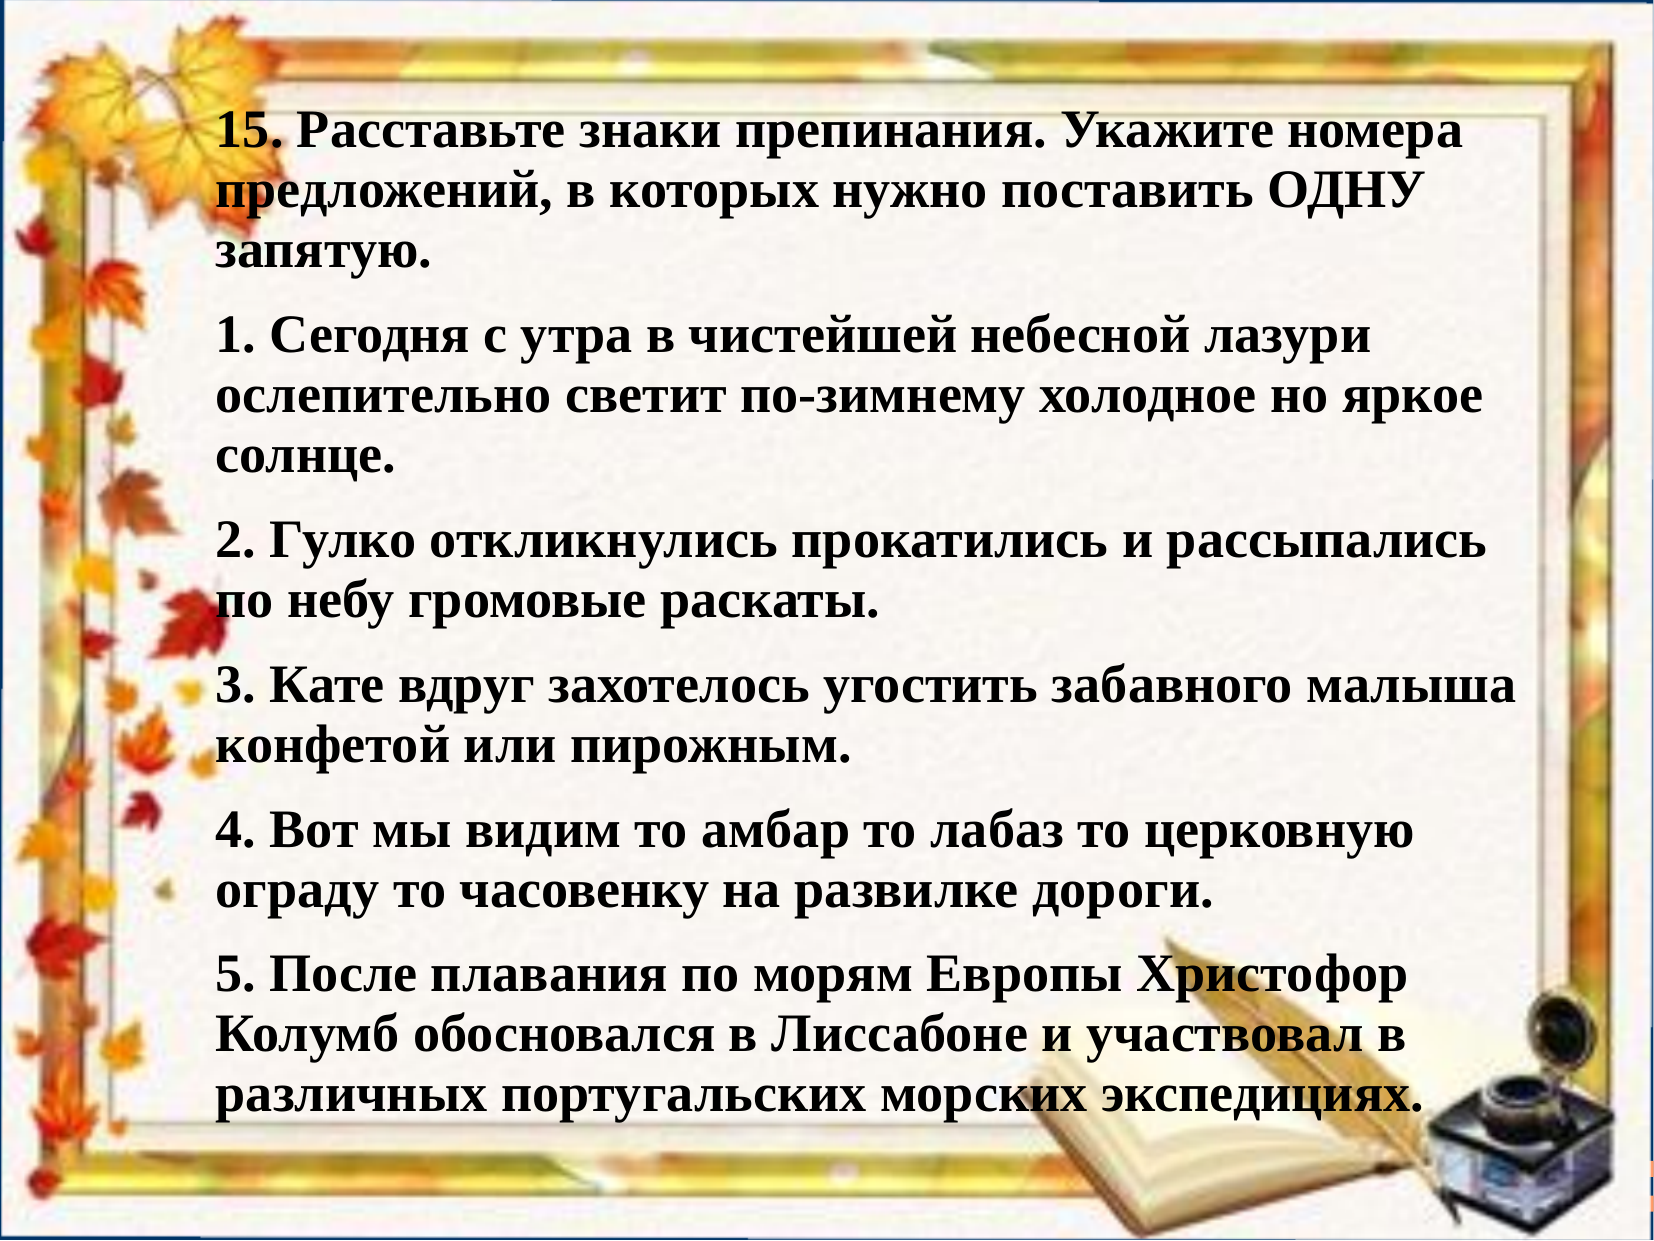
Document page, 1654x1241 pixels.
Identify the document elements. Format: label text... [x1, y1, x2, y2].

picture [0, 0, 1654, 1241]
text_box 15. Расставьте знаки препинания. Укажите номера предложений, в которых нужно поставить ОДНУ запятую. 1. Сегодня с утра в чистейшей небесной лазури ослепительно светит по-зимнему холодное но яркое солнце. 2. Гулко откликнулись прокатились и рассыпались по небу громовые раскаты. 3. Кате вдруг захотелось угостить забавного малыша конфетой или пирожным. 4. Вот мы видим то амбар то лабаз то церковную ограду то часовенку на развилке дороги. 5. После плавания по морям Европы Христофор Колумб обосновался в Лиссабоне и участвовал в различных португальских морских экспедициях. [200, 92, 1560, 1241]
